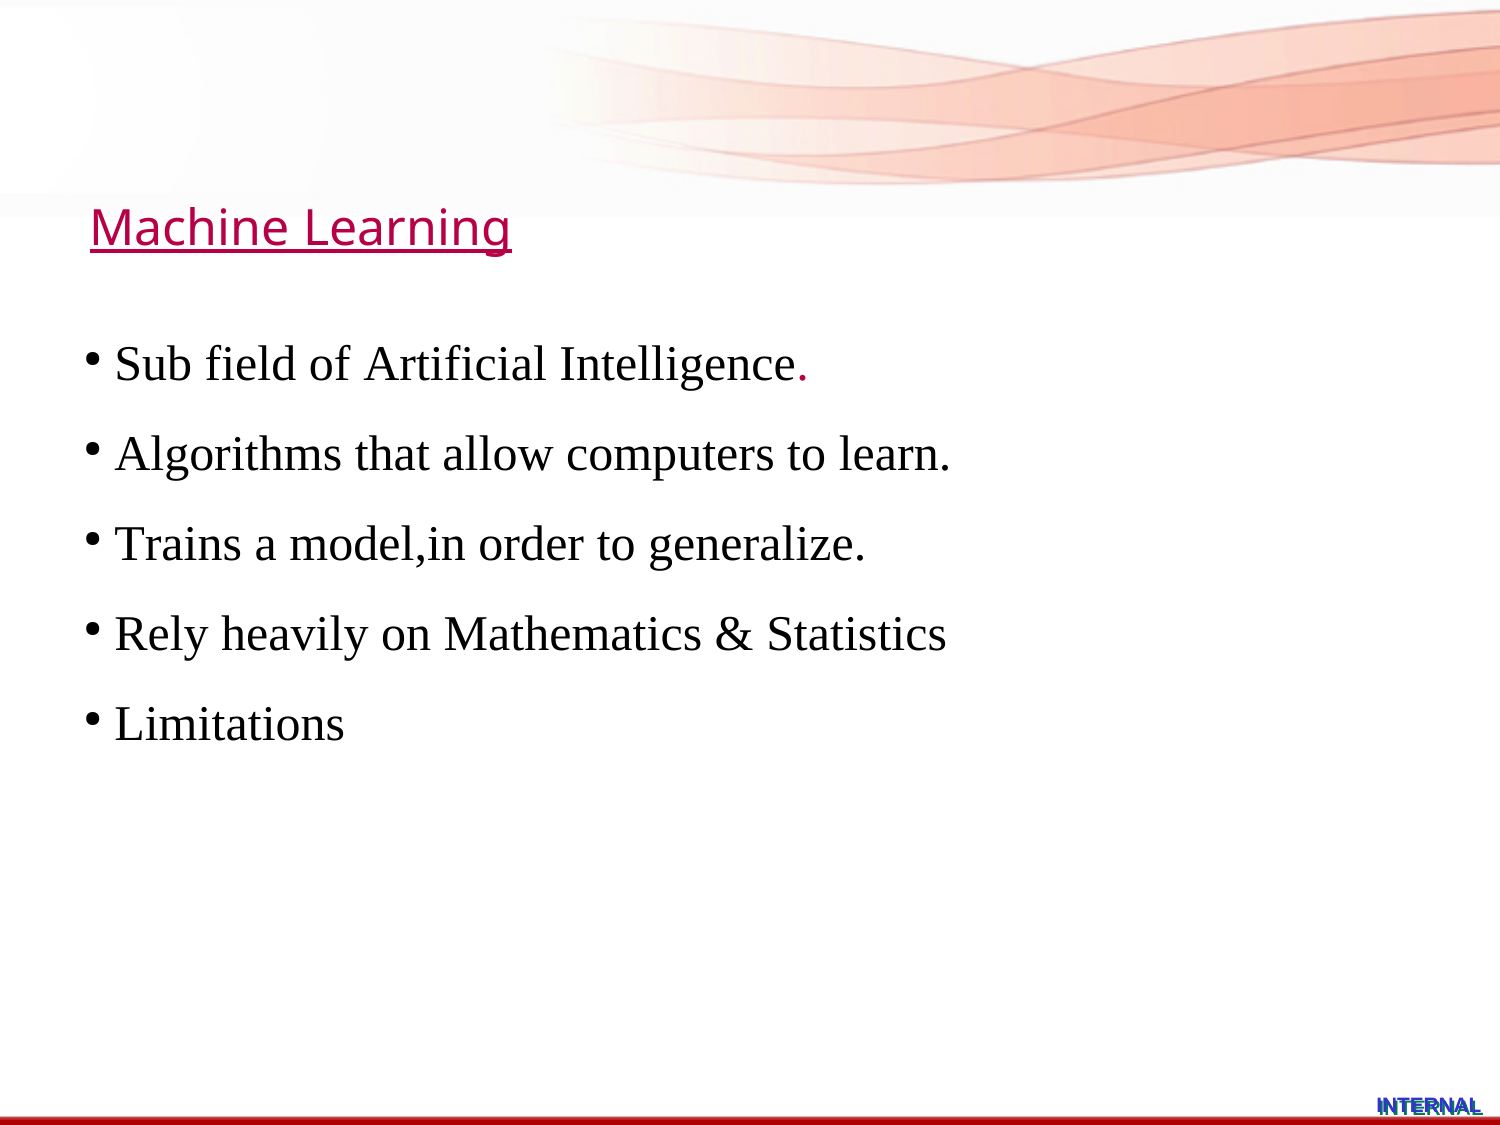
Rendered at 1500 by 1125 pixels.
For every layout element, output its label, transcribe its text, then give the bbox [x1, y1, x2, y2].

picture [0, 0, 1500, 1120]
text_box Machine Learning [75, 187, 788, 263]
text_box Sub field of Artificial Intelligence. Algorithms that allow computers to learn. Trains a model,in order to generalize. Rely heavily on Mathematics & Statistics Limitations [69, 292, 1495, 826]
